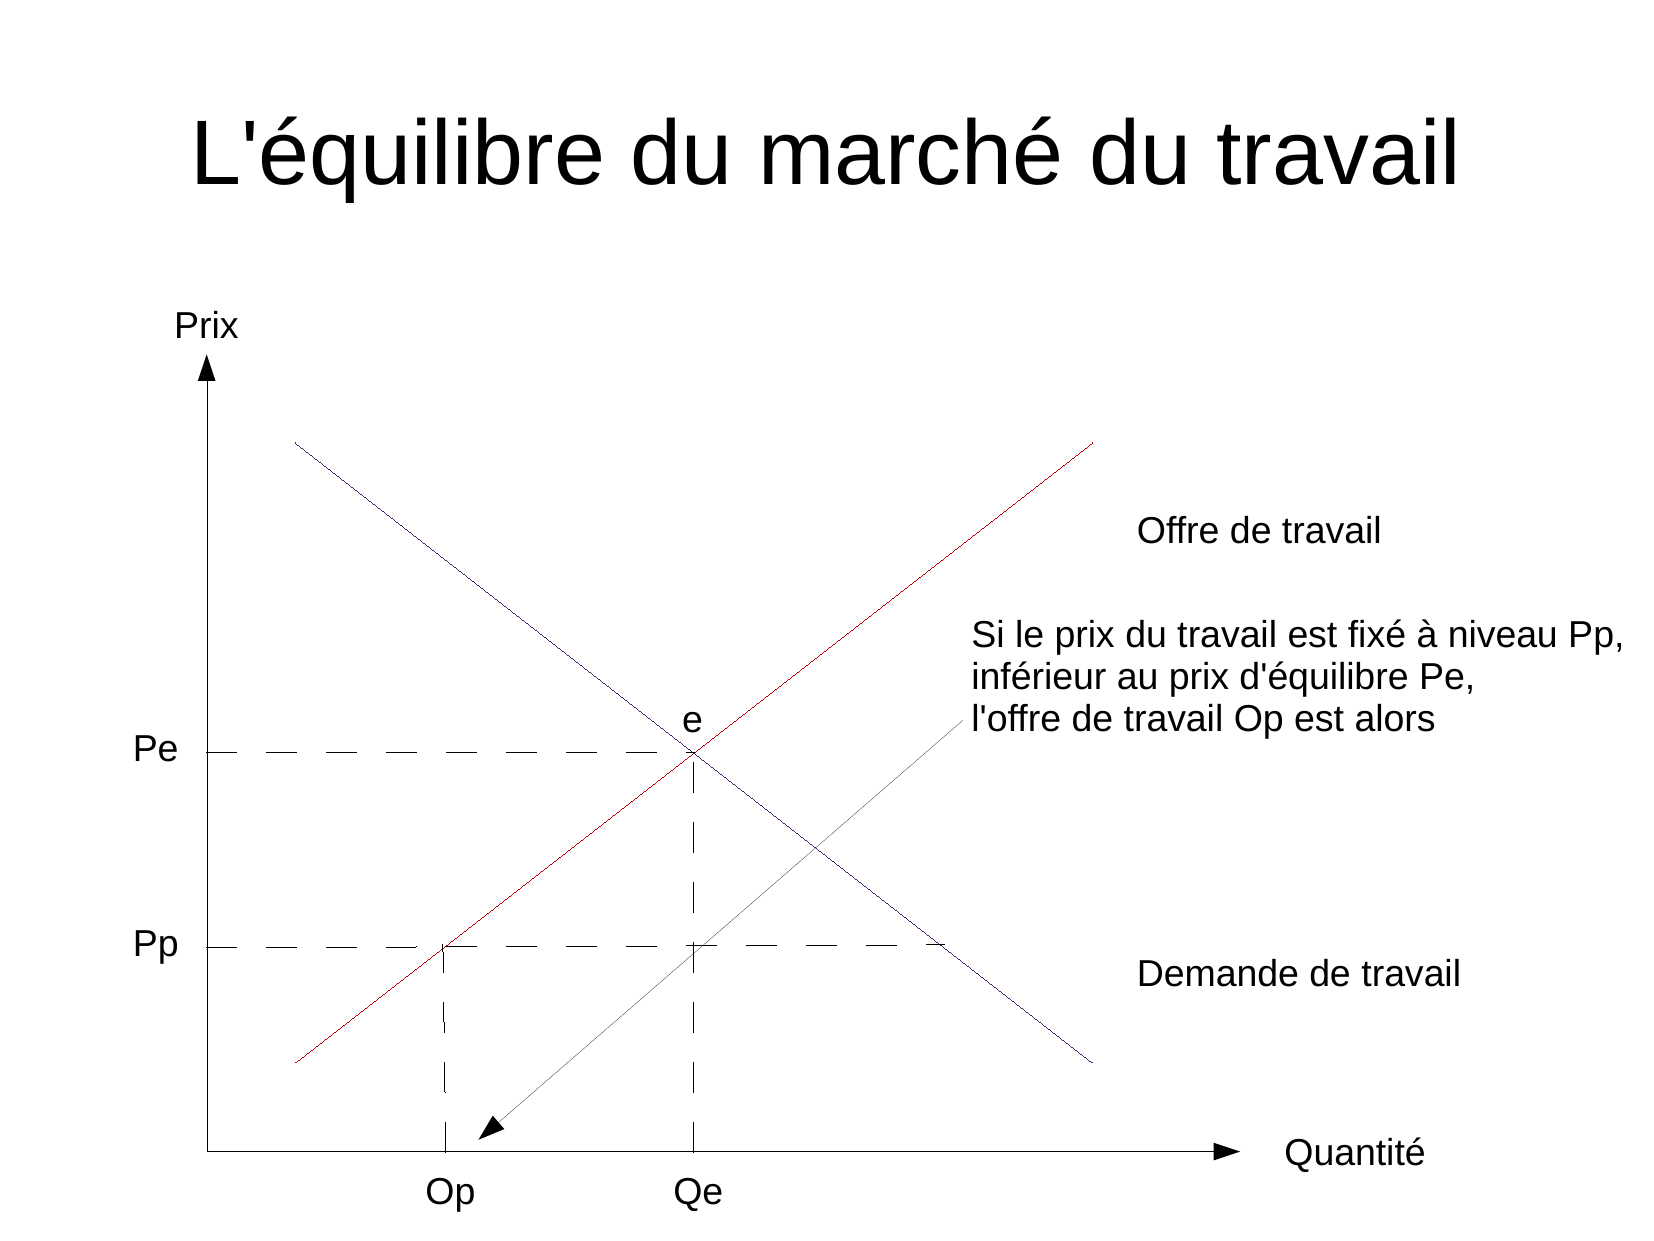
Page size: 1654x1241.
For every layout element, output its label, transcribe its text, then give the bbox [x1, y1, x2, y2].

text_box Offre de travail [1122, 501, 1398, 559]
text_box Quantité [1269, 1124, 1442, 1182]
text_box Pe [118, 720, 194, 778]
text_box Pp [118, 915, 194, 973]
text_box Si le prix du travail est fixé à niveau Pp, inférieur au prix d'équilibre Pe, l'offre de travail Op est alors [956, 606, 1641, 746]
text_box Demande de travail [1122, 944, 1477, 1002]
text_box Op [410, 1163, 491, 1221]
text_box Qe [658, 1163, 739, 1221]
title L'équilibre du marché du travail [82, 49, 1571, 257]
text_box Prix [159, 297, 254, 355]
text_box e [667, 690, 718, 748]
